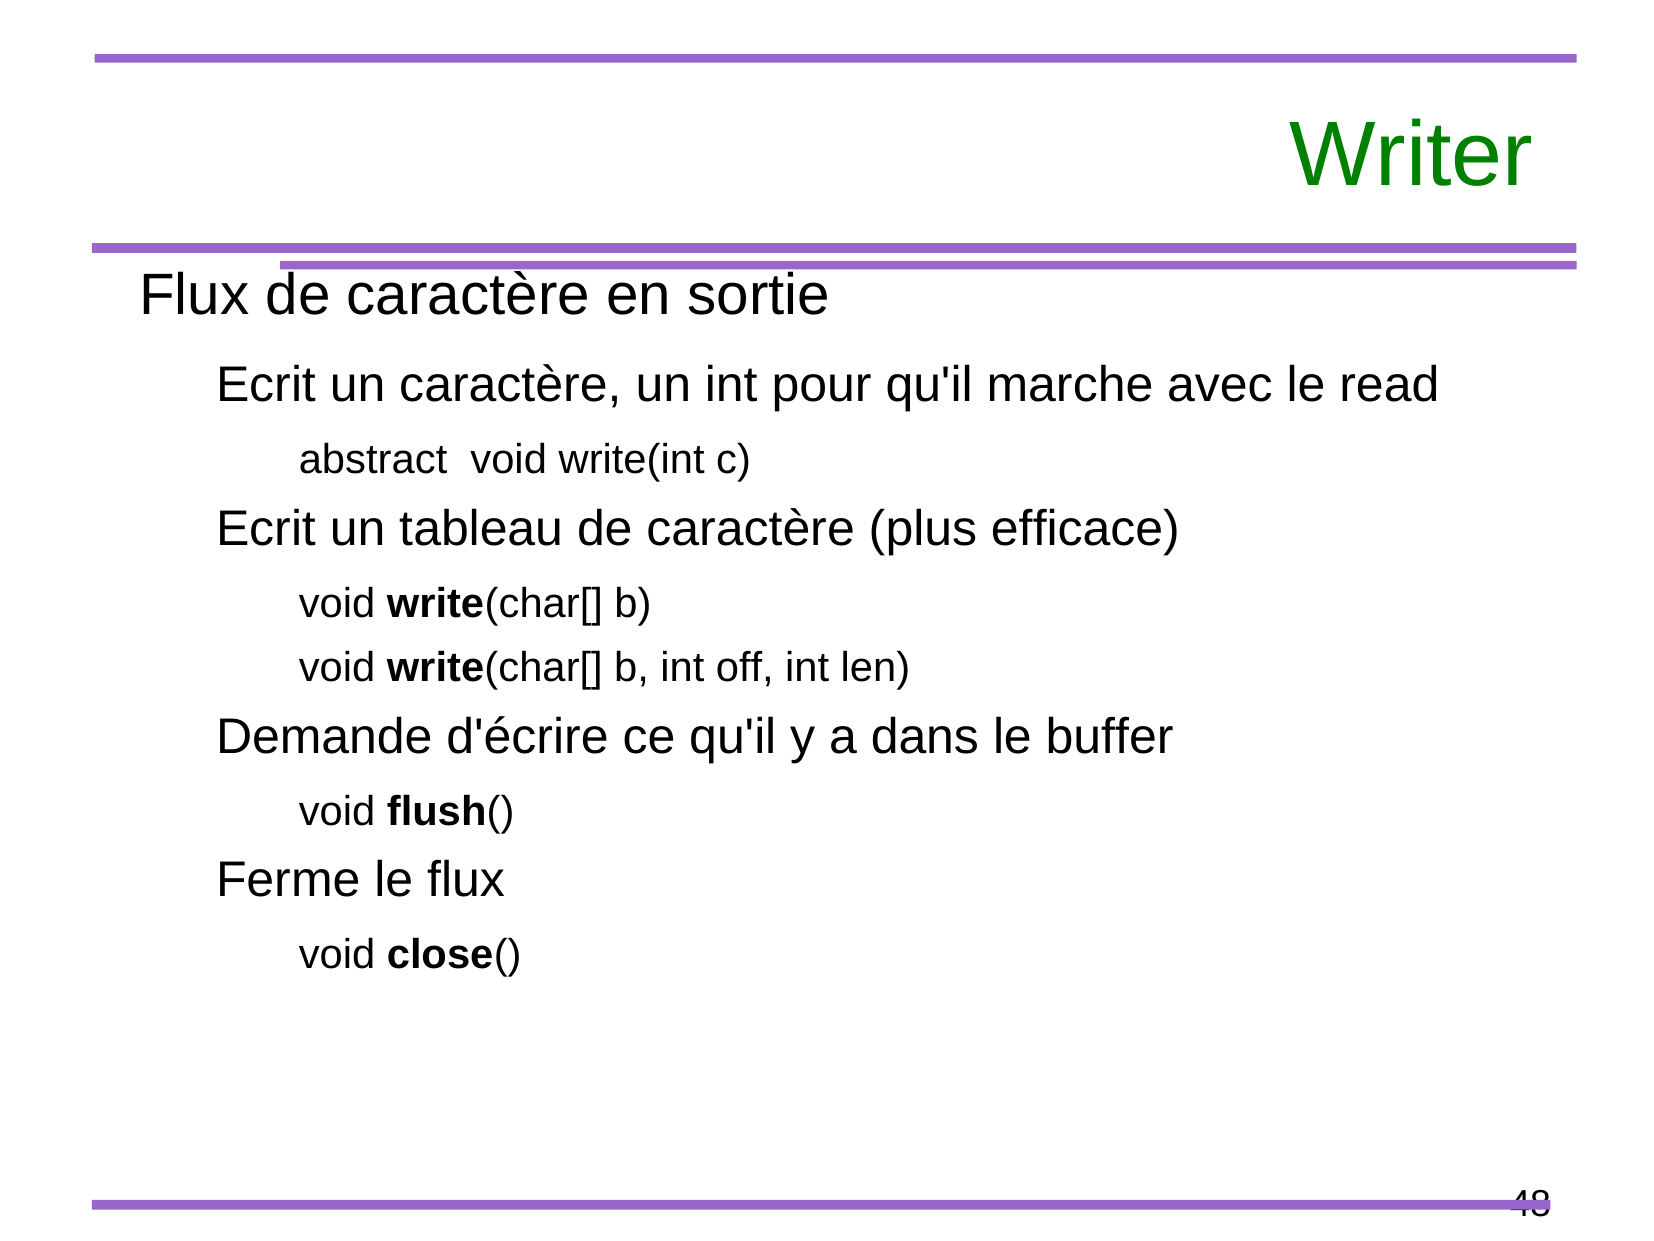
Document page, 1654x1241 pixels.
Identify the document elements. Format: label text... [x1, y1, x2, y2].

title Writer [121, 49, 1534, 257]
list Flux de caractère en sortie Ecrit un caractère, un int pour qu'il marche avec le read abstract void write(int c) Ecrit un tableau de caractère (plus efficace) void write(char[] b) void write(char[] b, int off, int len) Demande d'écrire ce qu'il y a dans le buffer void flush() Ferme le flux void close() [121, 262, 1534, 1156]
